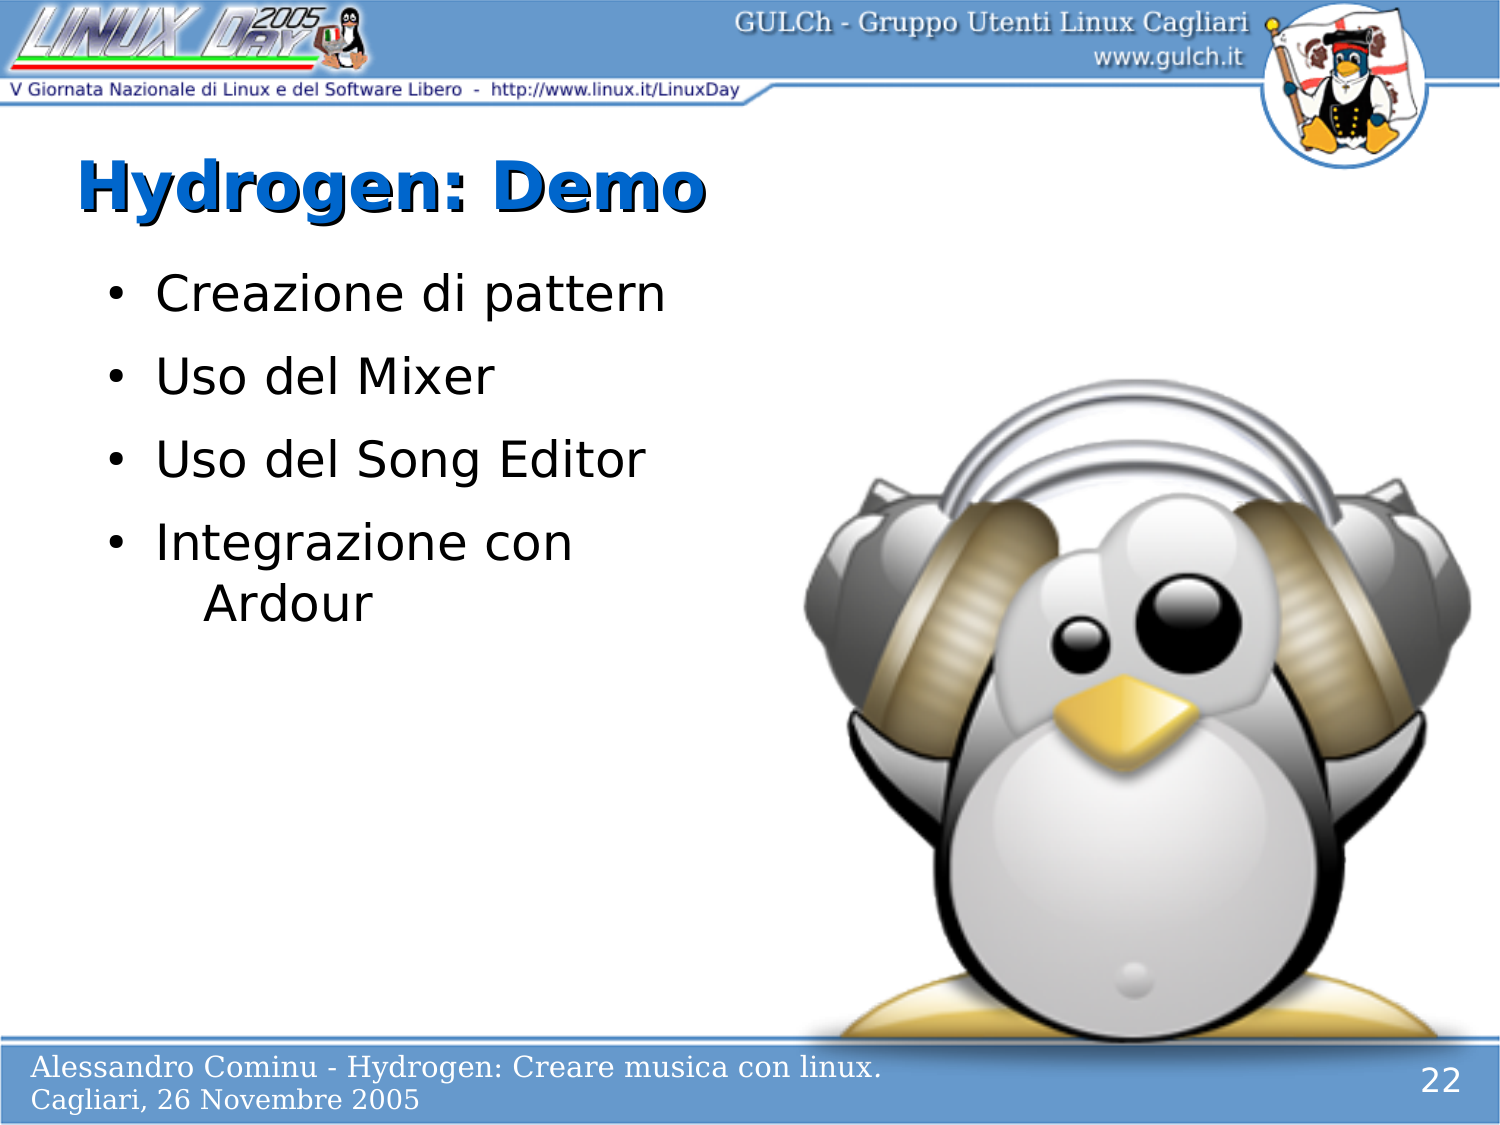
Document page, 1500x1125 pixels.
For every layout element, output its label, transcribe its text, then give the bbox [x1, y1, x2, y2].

picture [0, 0, 1500, 1125]
list Creazione di pattern Uso del Mixer Uso del Song Editor Integrazione con Ardour [75, 262, 739, 1013]
title Hydrogen: Demo [75, 148, 1276, 227]
